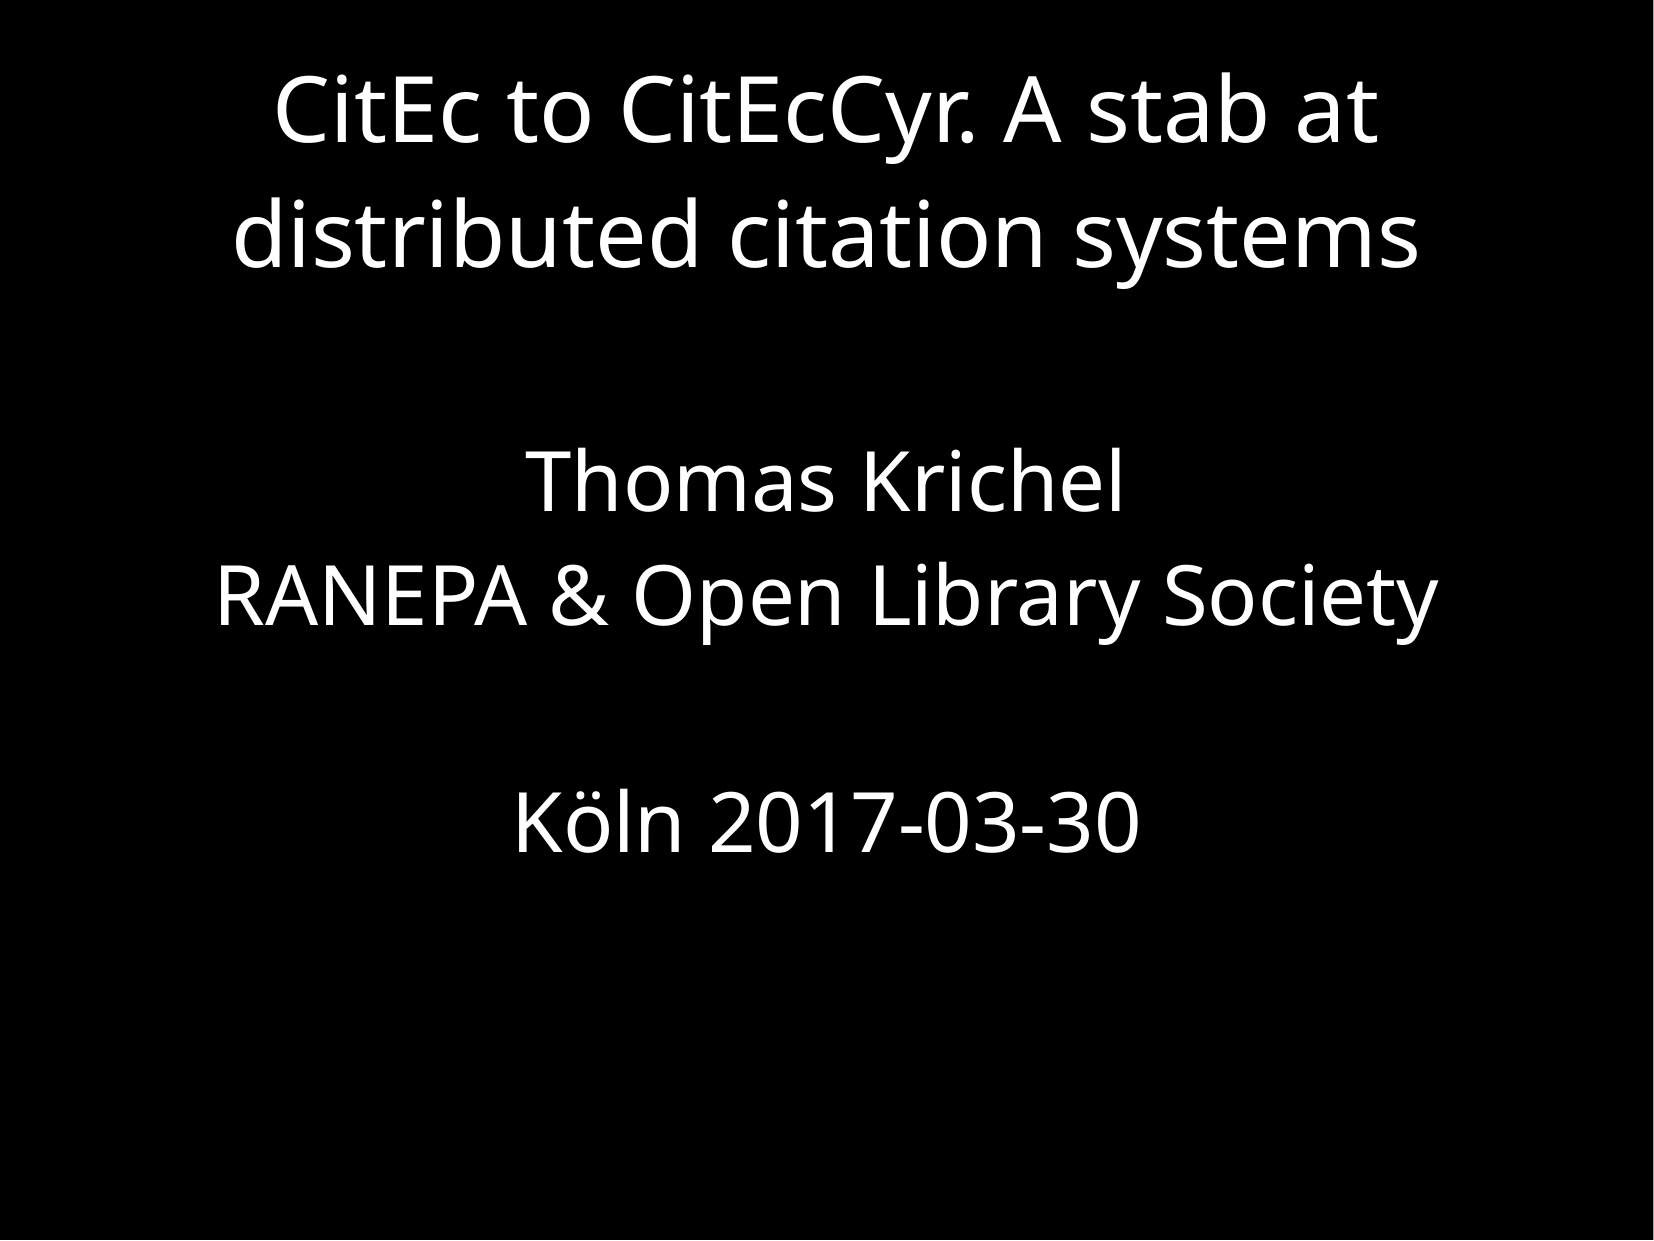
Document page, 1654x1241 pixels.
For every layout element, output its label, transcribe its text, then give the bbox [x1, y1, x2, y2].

title CitEc to CitEcCyr. A stab at distributed citation systems [82, 49, 1571, 290]
subtitle Thomas Krichel RANEPA & Open Library Society Köln 2017-03-30 [82, 290, 1571, 1010]
